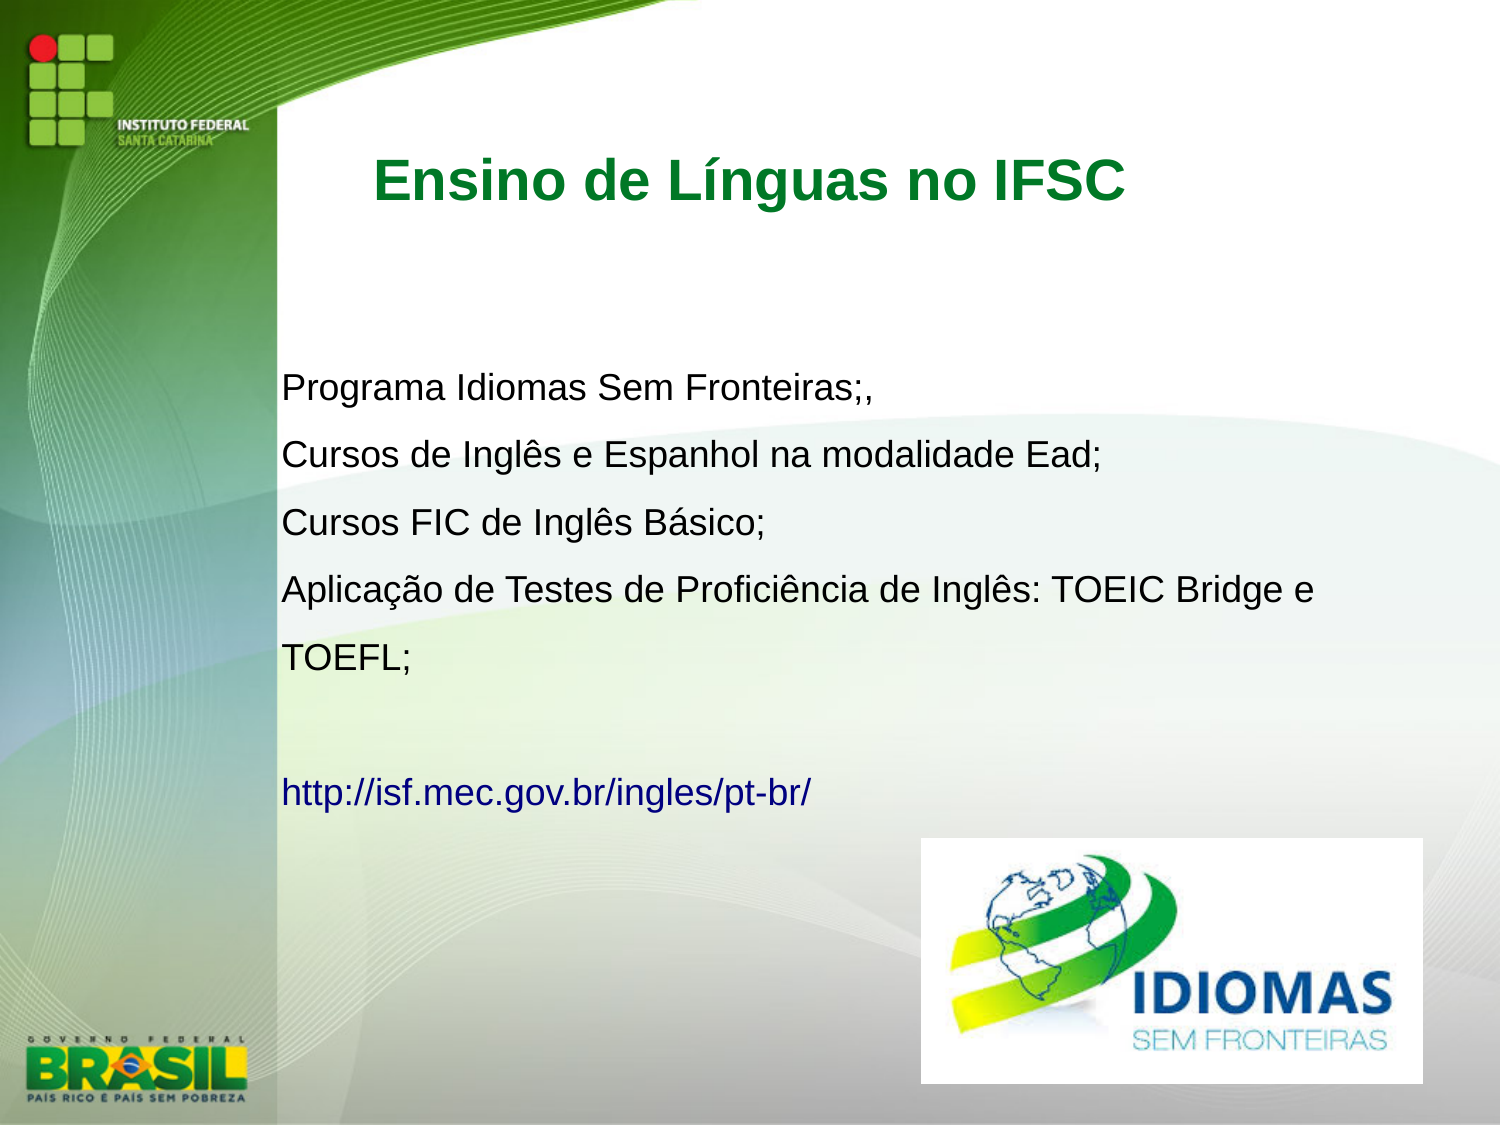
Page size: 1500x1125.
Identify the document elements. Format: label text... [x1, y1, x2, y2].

list Programa Idiomas Sem Fronteiras;, Cursos de Inglês e Espanhol na modalidade Ead; Cursos FIC de Inglês Básico; Aplicação de Testes de Proficiência de Inglês: TOEIC Bridge e TOEFL; http://isf.mec.gov.br/ingles/pt-br/ [281, 295, 1384, 852]
title Ensino de Línguas no IFSC [75, 82, 1425, 271]
picture [0, 0, 1500, 1125]
